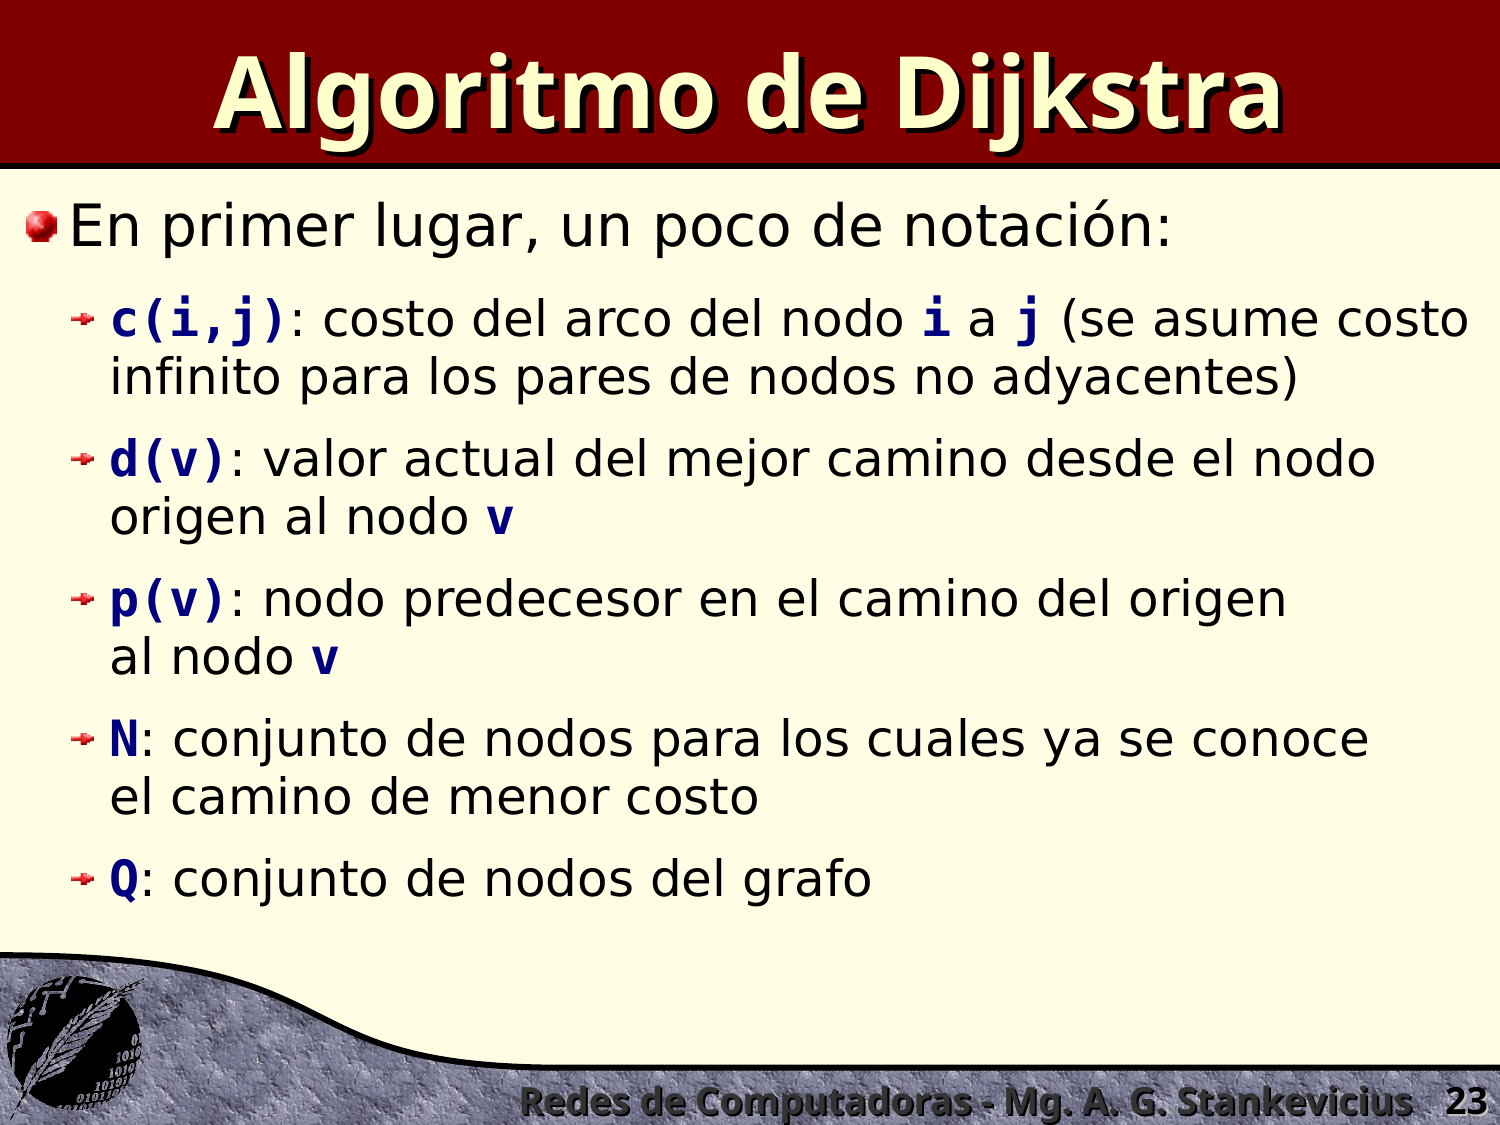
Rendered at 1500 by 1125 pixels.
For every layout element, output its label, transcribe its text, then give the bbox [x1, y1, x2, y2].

picture [790, 1100, 795, 1110]
list En primer lugar, un poco de notación: c(i,j): costo del arco del nodo i a j (se asume costo infinito para los pares de nodos no adyacentes) d(v): valor actual del mejor camino desde el nodo origen al nodo v p(v): nodo predecesor en el camino del origen al nodo v N: conjunto de nodos para los cuales ya se conoce el camino de menor costo Q: conjunto de nodos del grafo [11, 192, 1486, 921]
picture [0, 959, 1500, 1125]
title Algoritmo de Dijkstra [15, 5, 1485, 160]
picture [1047, 1100, 1054, 1110]
